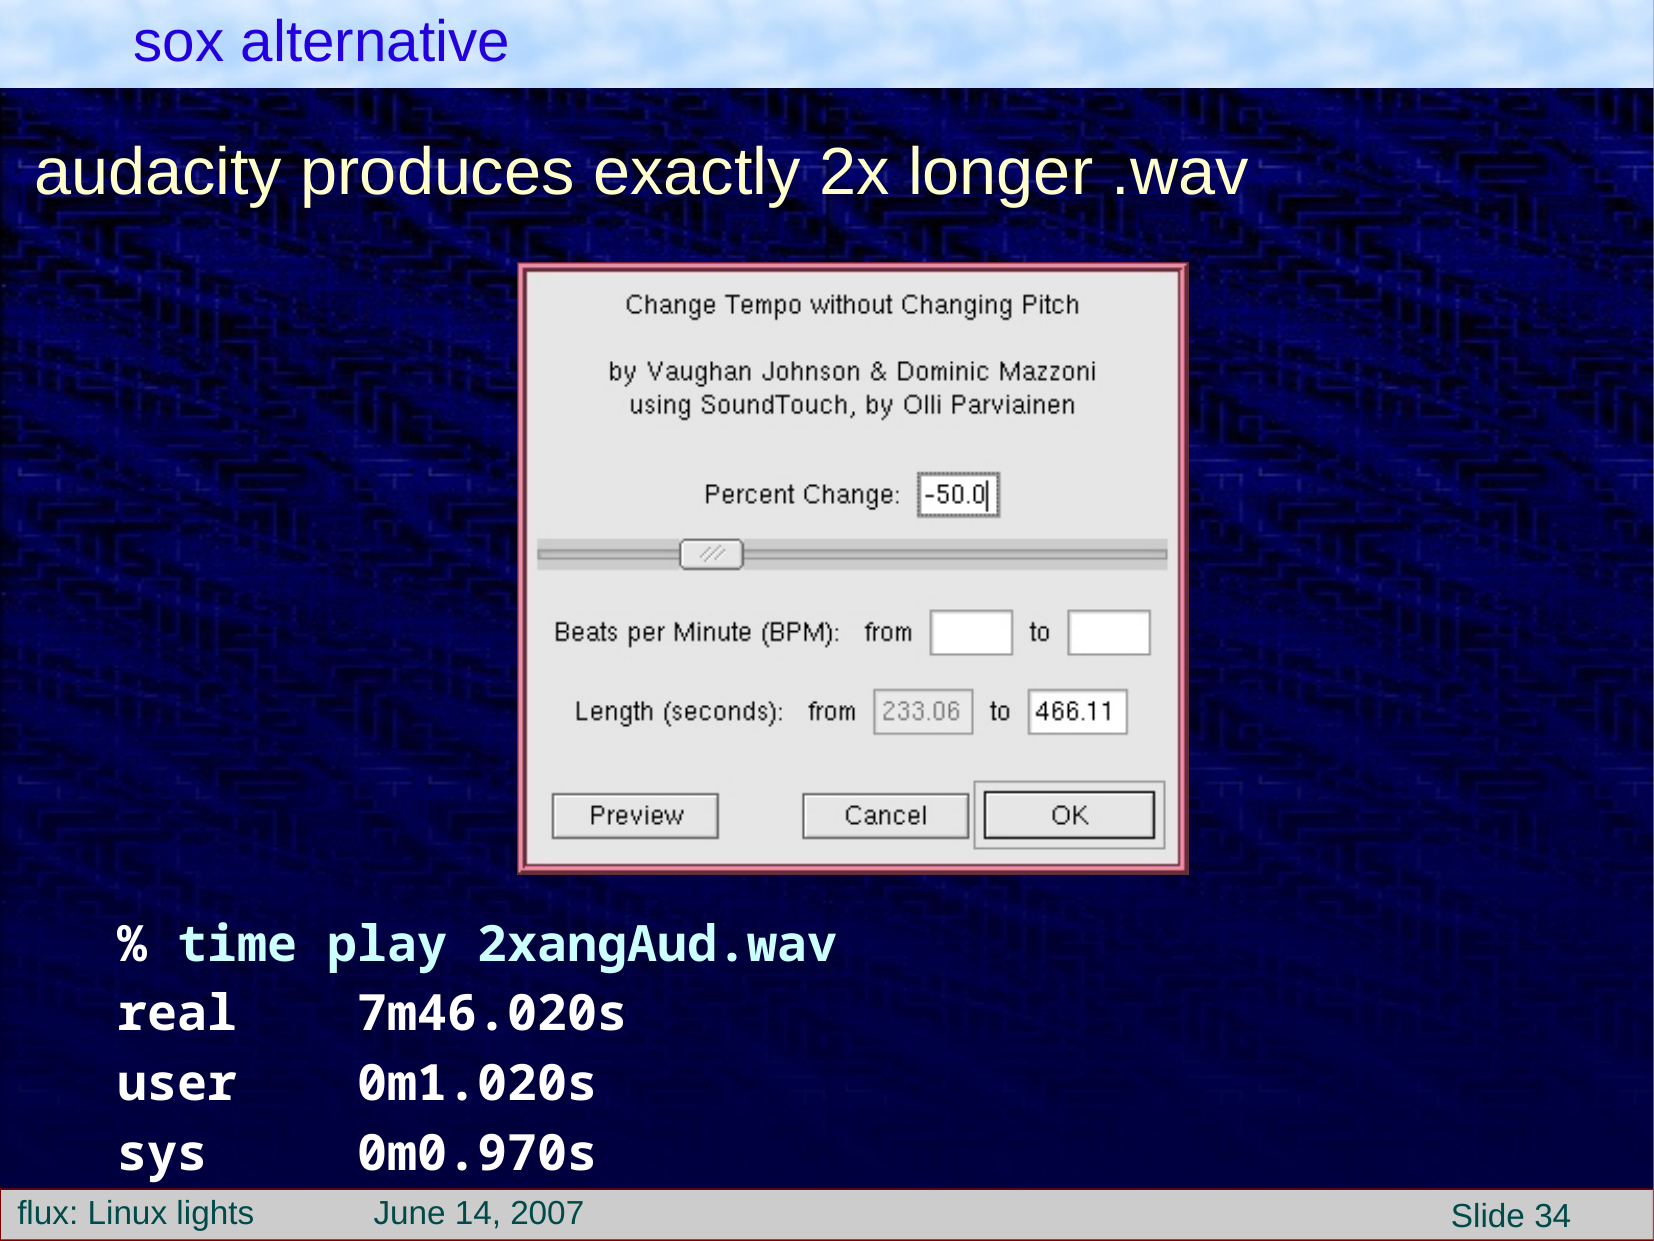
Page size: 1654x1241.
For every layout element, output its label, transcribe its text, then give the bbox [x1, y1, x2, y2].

text_box sox alternative [0, 0, 1654, 88]
list audacity produces exactly 2x longer .wav [16, 132, 1623, 1076]
picture [0, 88, 1654, 1189]
text_box Slide <number> [1436, 1189, 1654, 1241]
text_box % time play 2xangAud.wav real 7m46.020s user 0m1.020s sys 0m0.970s [102, 899, 853, 1145]
text_box [713, 1189, 1436, 1241]
text_box flux: Linux lights June 14, 2007 [2, 1186, 713, 1241]
